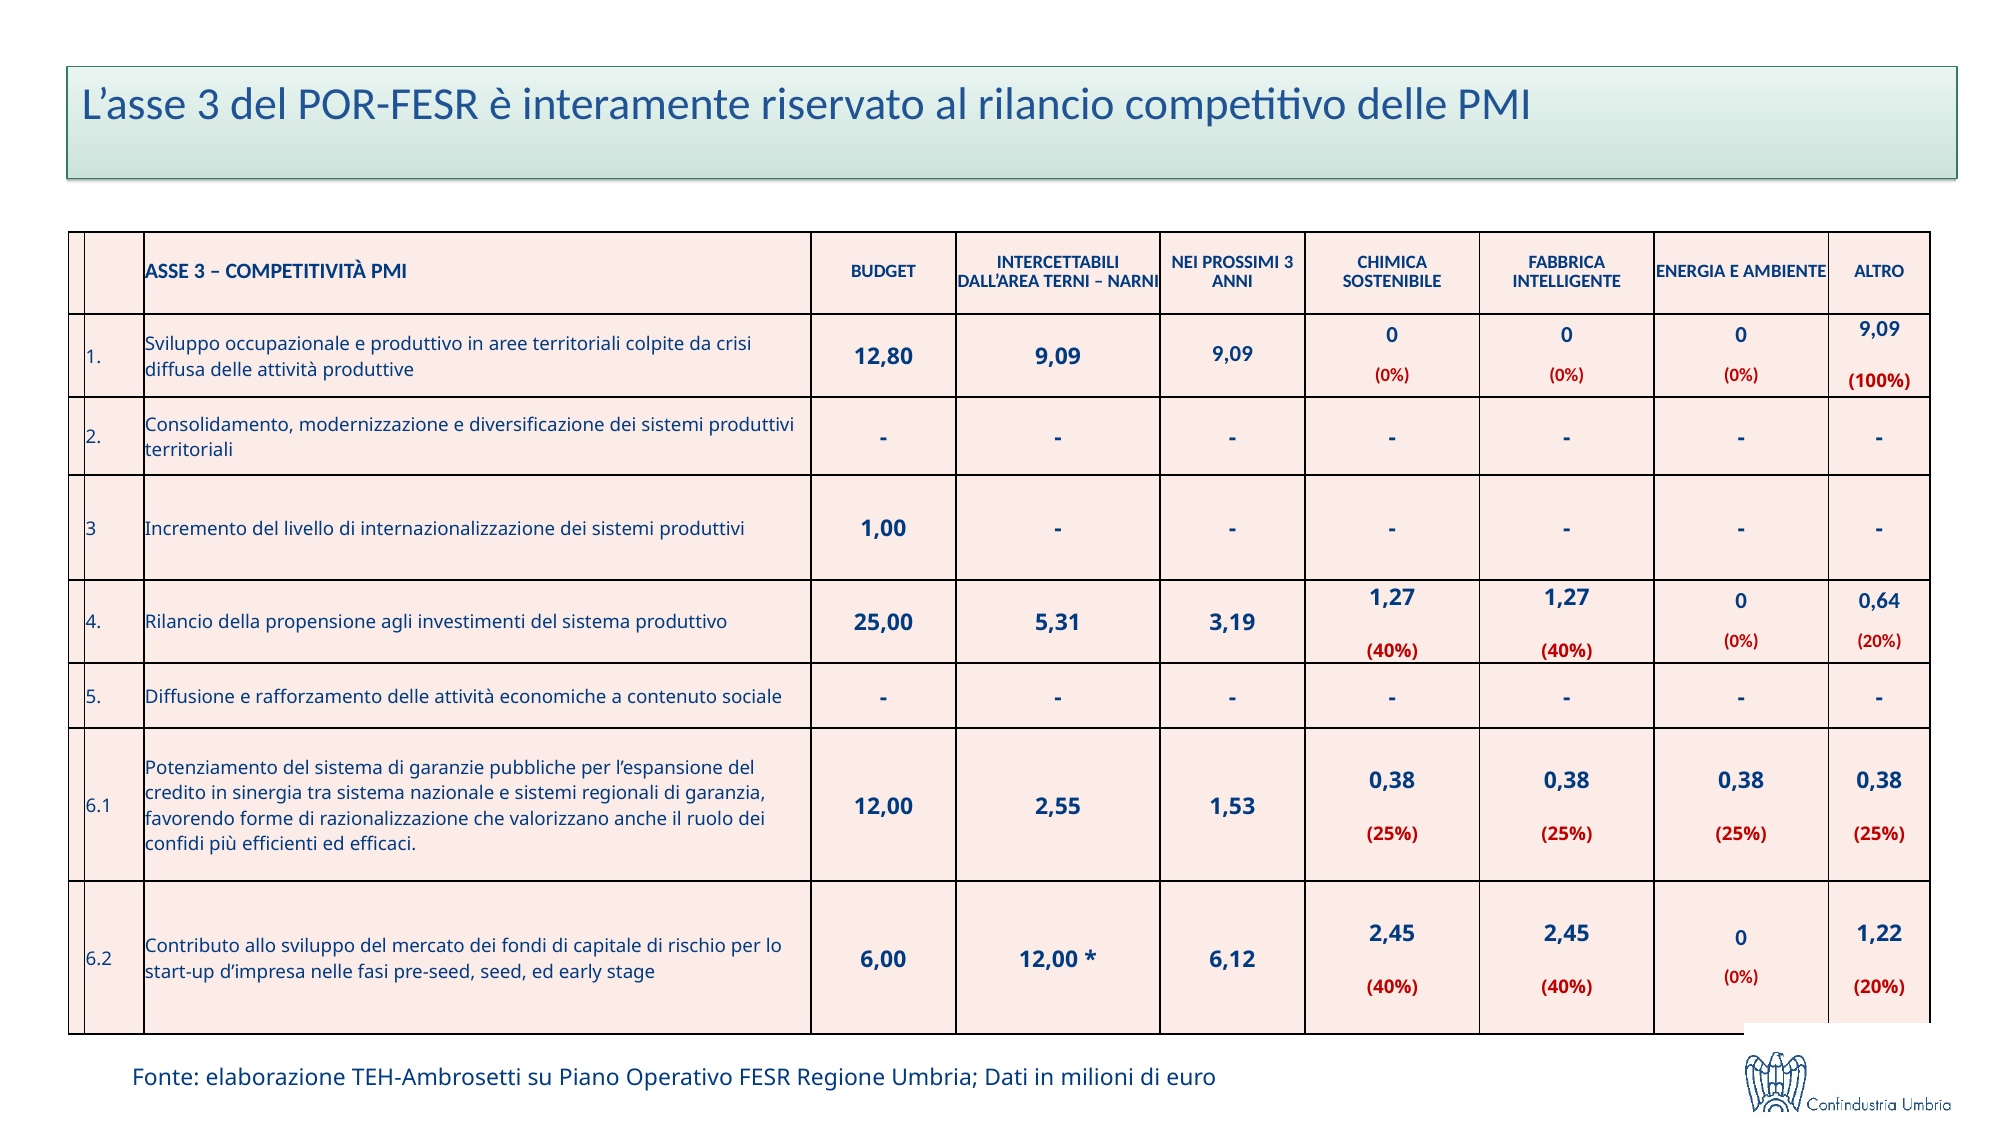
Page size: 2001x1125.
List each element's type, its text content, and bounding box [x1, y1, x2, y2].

picture [1744, 1023, 1959, 1115]
table_header CHIMICA SOSTENIBILE [1306, 233, 1479, 313]
table_cell 0 (0%) [1655, 581, 1828, 662]
table_cell 12,00 [812, 729, 955, 880]
table_cell 25,00 [812, 581, 955, 662]
table_cell 9,09 [1161, 315, 1304, 396]
table_cell - [812, 664, 955, 727]
table_cell - [957, 476, 1159, 579]
table_cell 2,45 (40%) [1306, 882, 1479, 1033]
table_cell - [1161, 398, 1304, 474]
text_box Fonte: elaborazione TEH-Ambrosetti su Piano Operativo FESR Regione Umbria; Dati in milioni di euro [127, 1058, 1467, 1102]
table_cell 1. [85, 315, 143, 396]
table_cell 0,38 (25%) [1480, 729, 1653, 880]
table_cell - [812, 398, 955, 474]
table_header ASSE 3 – COMPETITIVITÀ PMI [145, 233, 810, 313]
table_cell - [957, 398, 1159, 474]
table_cell 0 (0%) [1655, 315, 1828, 396]
table_cell 0,38 (25%) [1829, 729, 1929, 880]
table_header BUDGET [812, 233, 955, 313]
table_cell 0 (0%) [1655, 882, 1828, 1033]
table_cell 6.2 [85, 882, 143, 1033]
table_cell 2,45 (40%) [1480, 882, 1653, 1033]
table_header NEI PROSSIMI 3 ANNI [1161, 233, 1304, 313]
table_header FABBRICA INTELLIGENTE [1480, 233, 1653, 313]
table_cell - [1655, 398, 1828, 474]
table_cell - [1480, 398, 1653, 474]
table_cell 12,80 [812, 315, 955, 396]
table_cell - [1655, 476, 1828, 579]
table_header [85, 233, 143, 313]
table_header [69, 233, 84, 313]
table_cell [69, 729, 84, 880]
table_cell - [1655, 664, 1828, 727]
table_cell - [957, 664, 1159, 727]
table_cell 1,27 (40%) [1480, 581, 1653, 662]
table_cell 2,55 [957, 729, 1159, 880]
table_cell 1,53 [1161, 729, 1304, 880]
table_cell 0,38 (25%) [1306, 729, 1479, 880]
table_cell 3,19 [1161, 581, 1304, 662]
table_cell [69, 315, 84, 396]
table_cell Contributo allo sviluppo del mercato dei fondi di capitale di rischio per lo start-up d’impresa nelle fasi pre-seed, seed, ed early stage [145, 882, 810, 1033]
table_cell 0 (0%) [1480, 315, 1653, 396]
table_cell 6,12 [1161, 882, 1304, 1033]
table_cell - [1306, 476, 1479, 579]
table_cell 1,00 [812, 476, 955, 579]
table_cell [69, 581, 84, 662]
title L’asse 3 del POR-FESR è interamente riservato al rilancio competitivo delle PMI [66, 66, 1957, 179]
table_header ENERGIA E AMBIENTE [1655, 233, 1828, 313]
table_cell - [1161, 476, 1304, 579]
table_cell 2. [85, 398, 143, 474]
table_cell 5,31 [957, 581, 1159, 662]
table_cell 0,38 (25%) [1655, 729, 1828, 880]
table_cell 0 (0%) [1306, 315, 1479, 396]
table_cell Consolidamento, modernizzazione e diversificazione dei sistemi produttivi territoriali [145, 398, 810, 474]
table_cell 12,00 * [957, 882, 1159, 1033]
table_cell Rilancio della propensione agli investimenti del sistema produttivo [145, 581, 810, 662]
table_cell - [1306, 664, 1479, 727]
table_cell 5. [85, 664, 143, 727]
table_cell 6.1 [85, 729, 143, 880]
table_cell [69, 398, 84, 474]
table_cell Diffusione e rafforzamento delle attività economiche a contenuto sociale [145, 664, 810, 727]
table_cell - [1829, 476, 1929, 579]
table_cell - [1480, 476, 1653, 579]
table_cell Sviluppo occupazionale e produttivo in aree territoriali colpite da crisi diffusa delle attività produttive [145, 315, 810, 396]
table_cell 1,22 (20%) [1829, 882, 1929, 1023]
table_cell - [1480, 664, 1653, 727]
table_cell Potenziamento del sistema di garanzie pubbliche per l’espansione del credito in sinergia tra sistema nazionale e sistemi regionali di garanzia, favorendo forme di razionalizzazione che valorizzano anche il ruolo dei confidi più efficienti ed efficaci. [145, 729, 810, 880]
table_cell 1,27 (40%) [1306, 581, 1479, 662]
table_cell - [1306, 398, 1479, 474]
table_cell [69, 882, 84, 1033]
table_cell 9,09 (100%) [1829, 315, 1929, 396]
table_header ALTRO [1829, 233, 1929, 313]
table_cell [69, 476, 84, 579]
table_cell Incremento del livello di internazionalizzazione dei sistemi produttivi [145, 476, 810, 579]
table_cell 4. [85, 581, 143, 662]
table_header INTERCETTABILI DALL’AREA TERNI – NARNI [957, 233, 1159, 313]
table_cell [69, 664, 84, 727]
table_cell - [1161, 664, 1304, 727]
table_cell 6,00 [812, 882, 955, 1033]
table_cell 3 [85, 476, 143, 579]
table_cell - [1829, 664, 1929, 727]
table_cell 9,09 [957, 315, 1159, 396]
table_cell - [1829, 398, 1929, 474]
table_cell 0,64 (20%) [1829, 581, 1929, 662]
